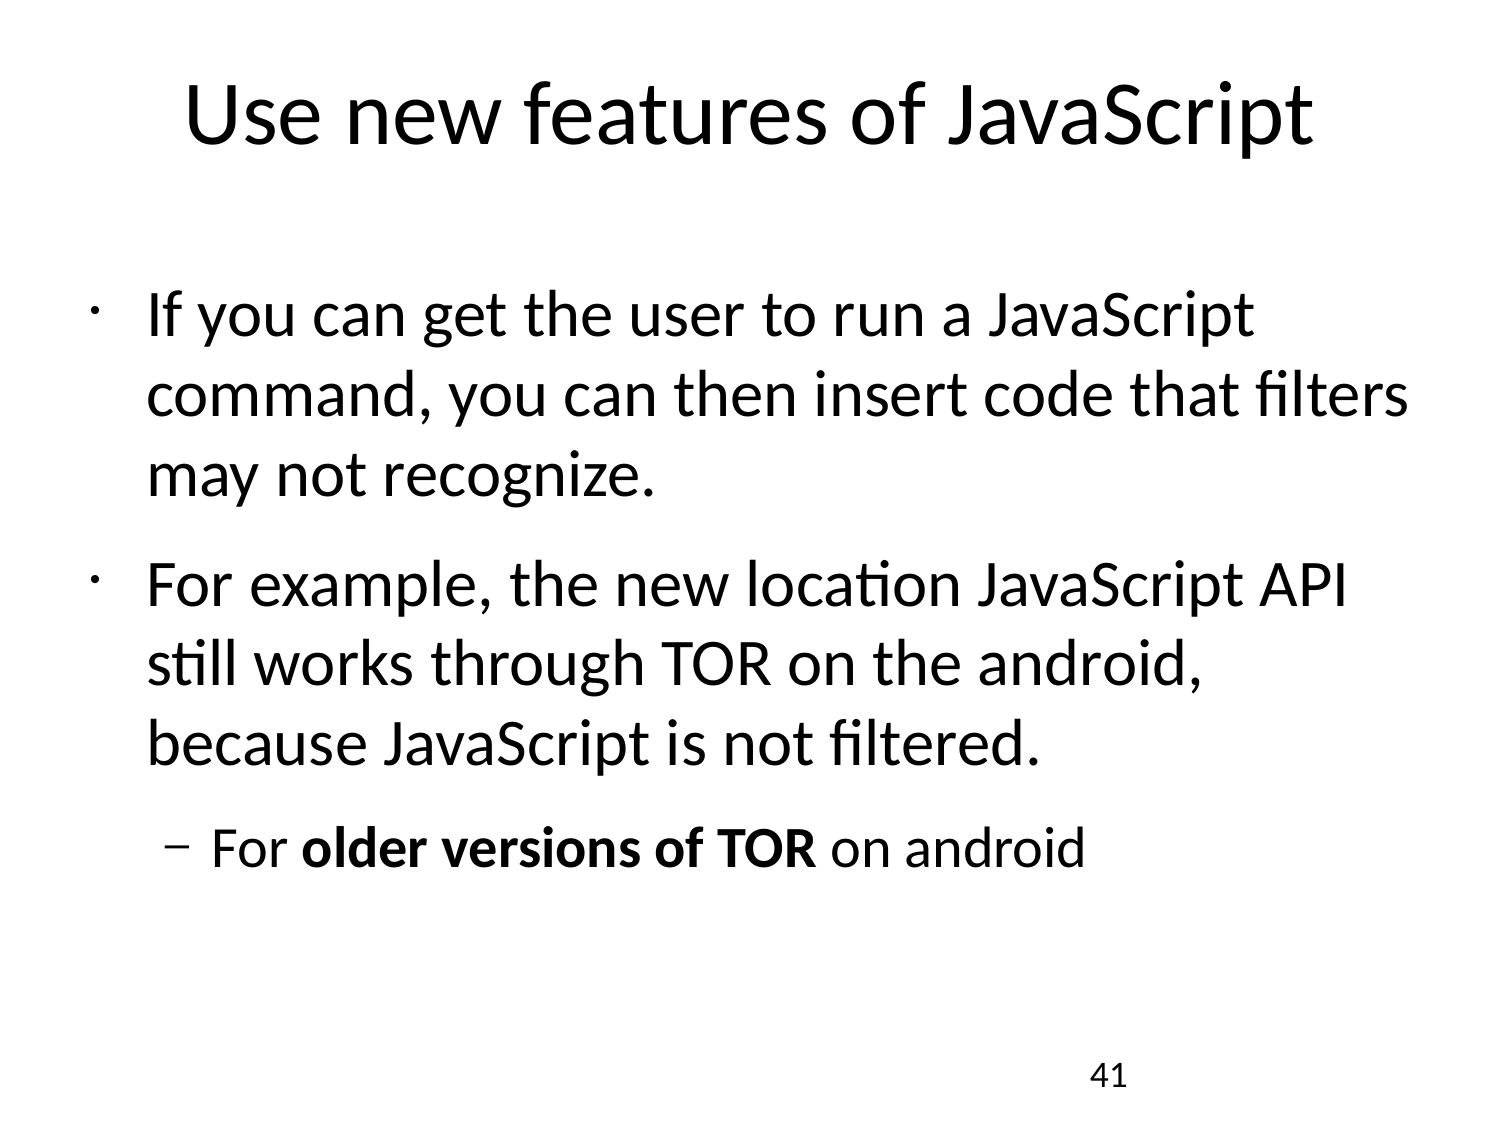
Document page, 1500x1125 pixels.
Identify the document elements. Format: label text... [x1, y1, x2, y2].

slide_number <number> [1074, 1042, 1425, 1103]
list If you can get the user to run a JavaScript command, you can then insert code that filters may not recognize. For example, the new location JavaScript API still works through TOR on the android, because JavaScript is not filtered. For older versions of TOR on android [75, 262, 1425, 1005]
title Use new features of JavaScript [75, 45, 1425, 233]
